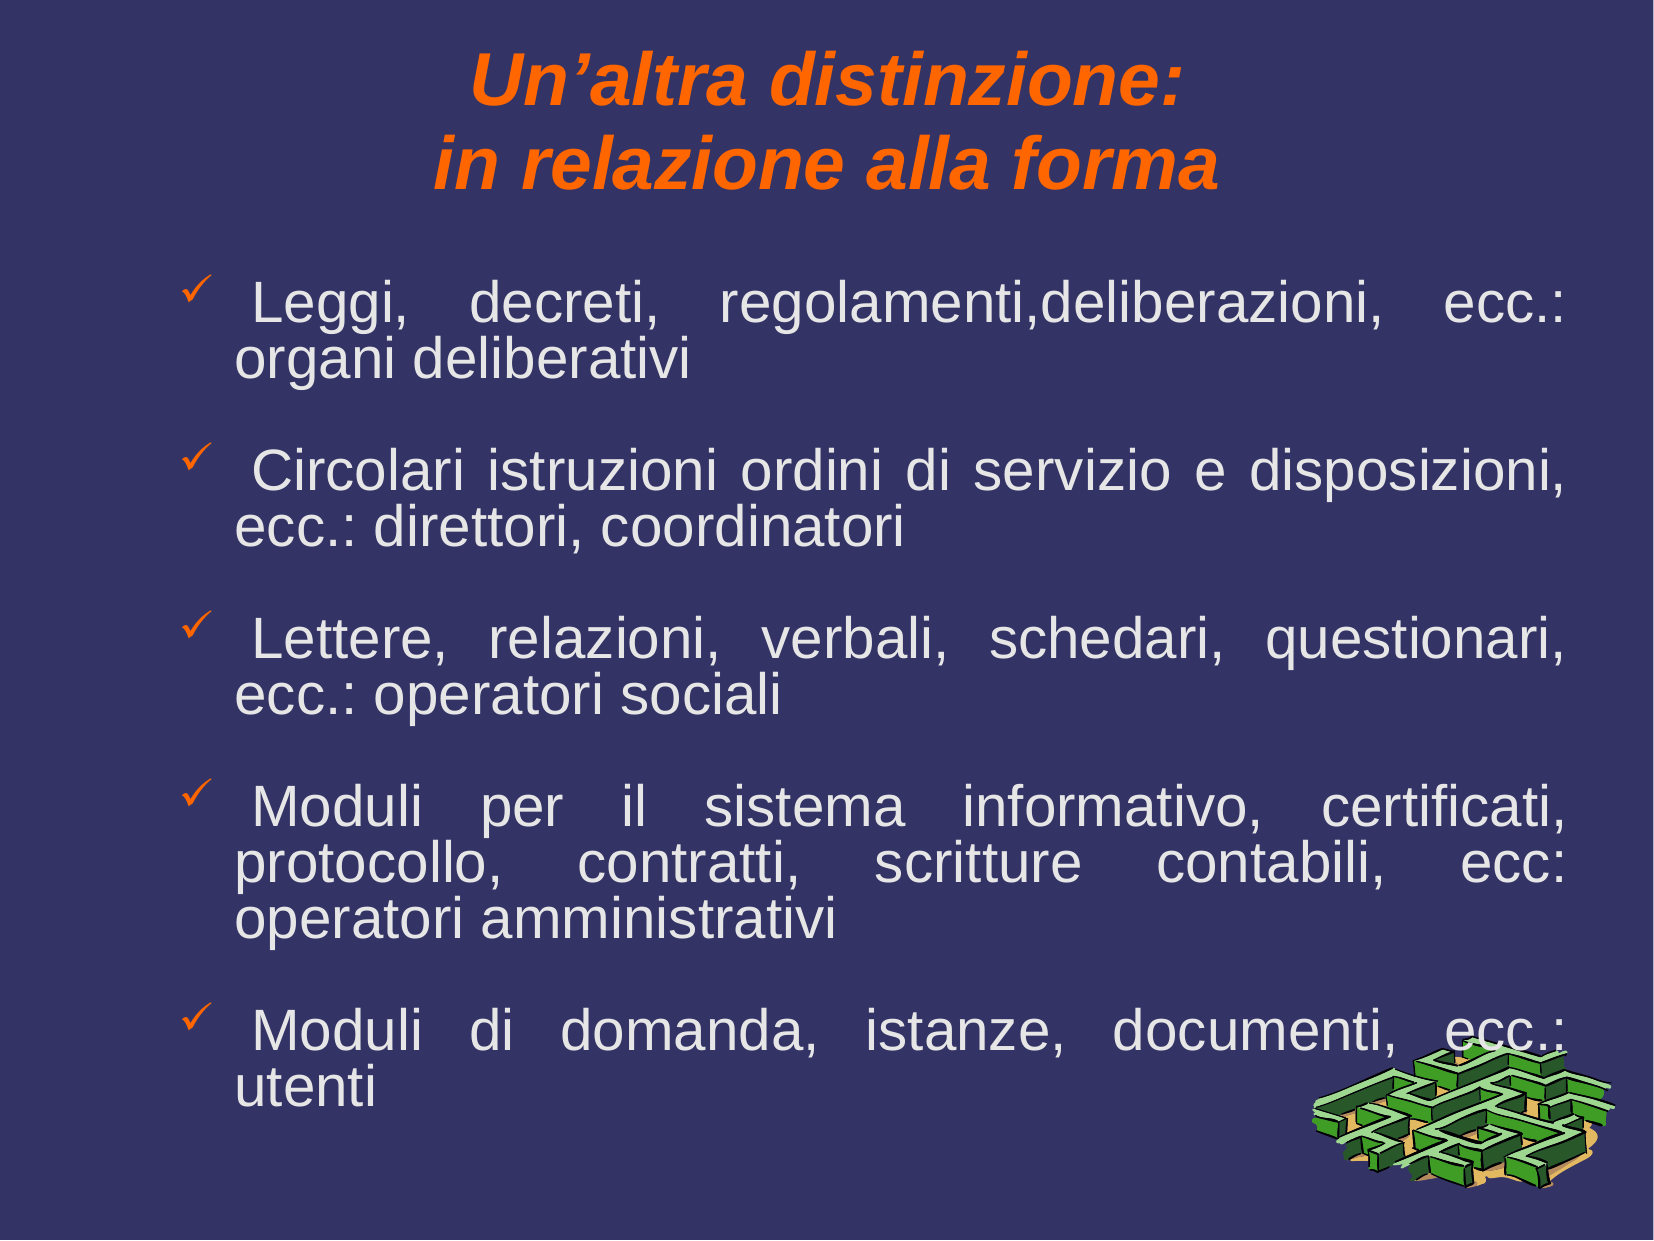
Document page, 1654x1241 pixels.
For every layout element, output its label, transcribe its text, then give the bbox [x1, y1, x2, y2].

text_box Un’altra distinzione: in relazione alla forma [121, 19, 1534, 227]
text_box Leggi, decreti, regolamenti,deliberazioni, ecc.: organi deliberativi Circolari istruzioni ordini di servizio e disposizioni, ecc.: direttori, coordinatori Lettere, relazioni, verbali, schedari, questionari, ecc.: operatori sociali Moduli per il sistema informativo, certificati, protocollo, contratti, scritture contabili, ecc: operatori amministrativi Moduli di domanda, istanze, documenti, ecc.: utenti [178, 277, 1570, 1146]
